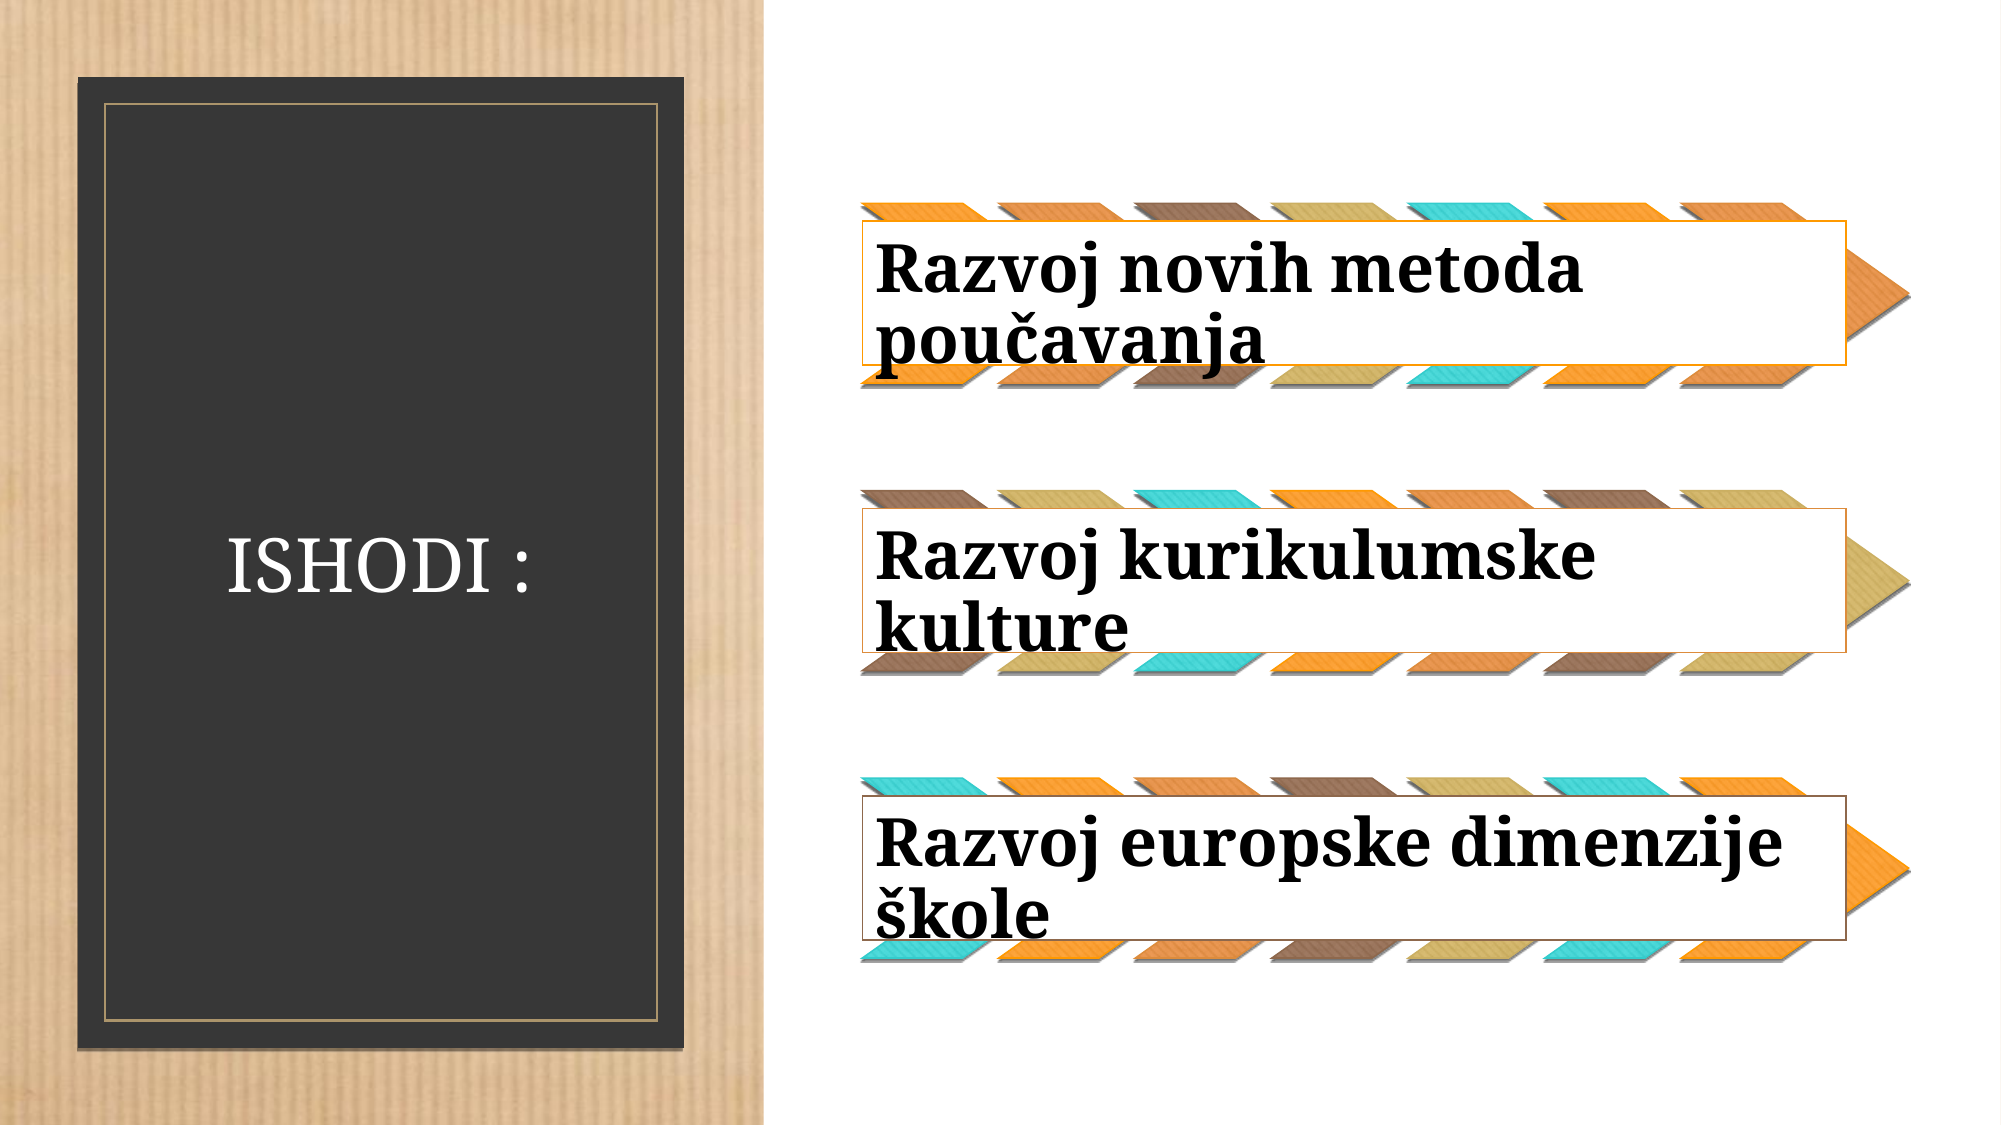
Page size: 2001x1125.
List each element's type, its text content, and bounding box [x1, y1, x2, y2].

text_box Razvoj novih metoda poučavanja [862, 221, 1846, 366]
text_box Razvoj europske dimenzije škole [862, 796, 1846, 940]
text_box Razvoj kurikulumske kulture [862, 508, 1846, 653]
text_box [0, 0, 2000, 1125]
title ISHODI : [109, 156, 652, 968]
